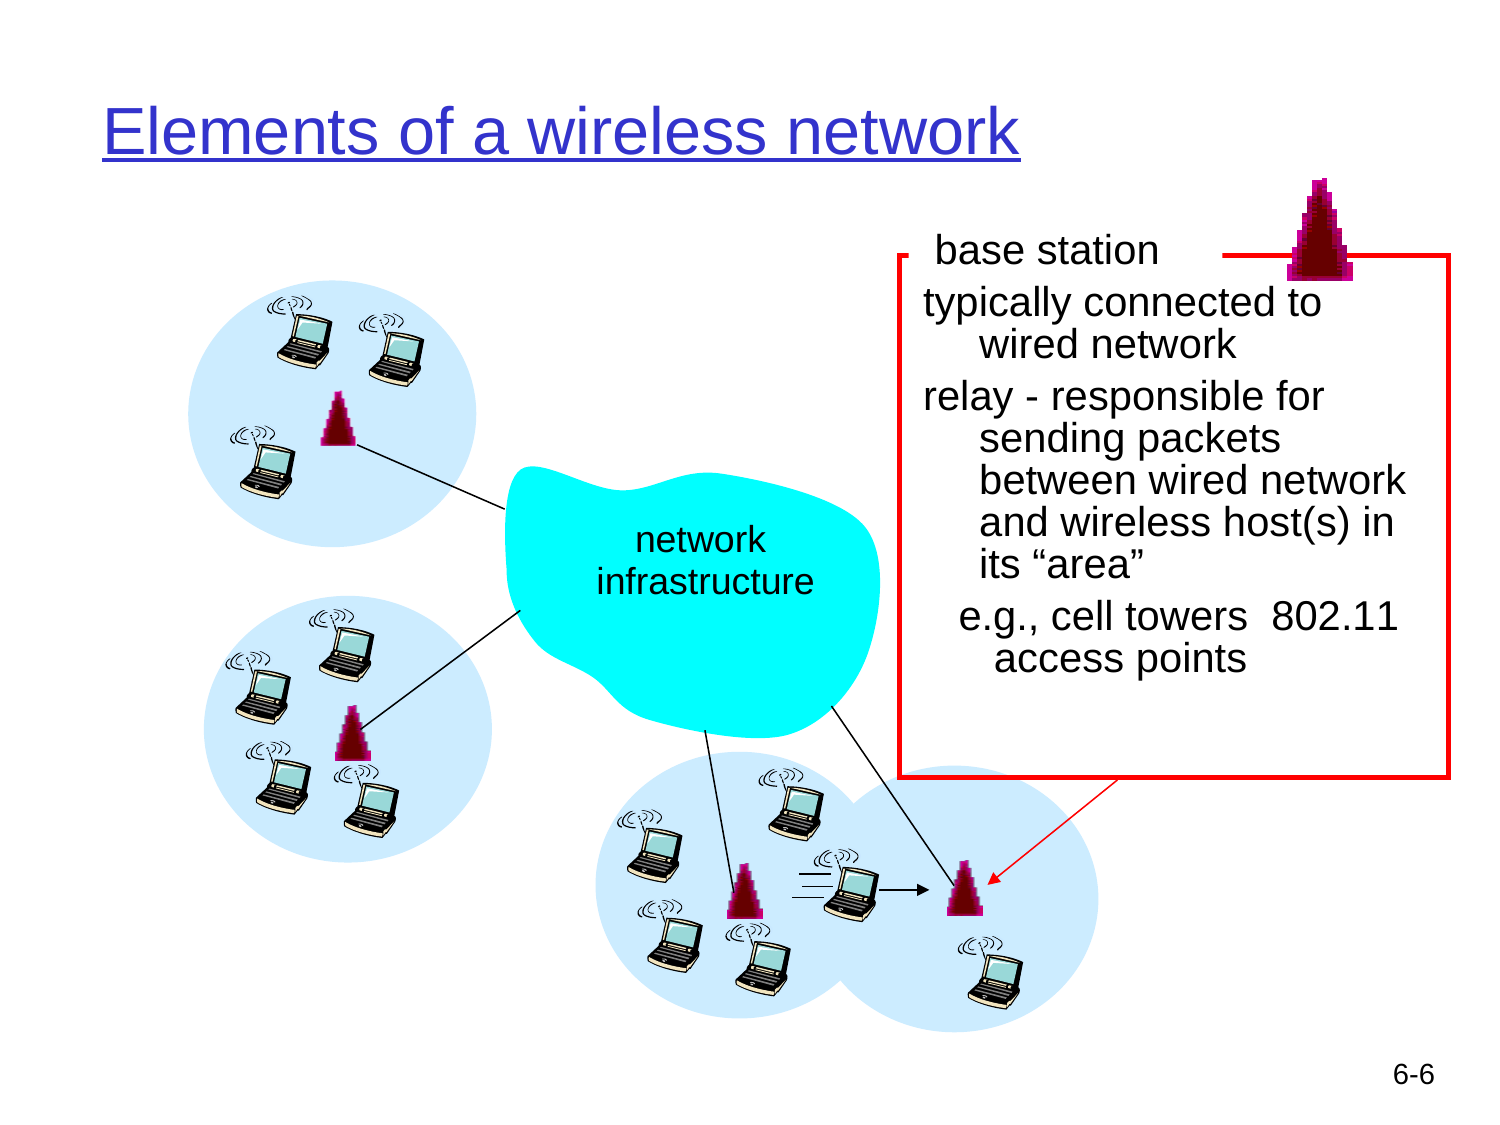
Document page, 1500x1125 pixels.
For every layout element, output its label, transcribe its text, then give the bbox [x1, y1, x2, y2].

text_box base station typically connected to wired network relay - responsible for sending packets between wired network and wireless host(s) in its “area” e.g., cell towers 802.11 access points [908, 223, 1425, 647]
picture [616, 808, 683, 884]
picture [308, 607, 375, 683]
picture [245, 739, 312, 815]
picture [333, 762, 400, 838]
picture [266, 294, 333, 370]
text_box [505, 466, 881, 739]
picture [758, 766, 824, 842]
picture [813, 847, 880, 923]
text_box [203, 595, 492, 863]
title Elements of a wireless network [87, 37, 1363, 225]
picture [727, 863, 763, 920]
picture [320, 390, 356, 446]
picture [637, 897, 703, 973]
text_box [595, 751, 1099, 1033]
text_box network infrastructure [581, 510, 830, 611]
picture [725, 921, 791, 997]
text_box [188, 280, 477, 548]
text_box [902, 765, 1008, 775]
picture [358, 311, 425, 387]
picture [1287, 178, 1353, 281]
picture [225, 649, 291, 725]
picture [947, 860, 983, 916]
picture [335, 705, 371, 761]
picture [957, 934, 1024, 1010]
picture [229, 424, 296, 500]
